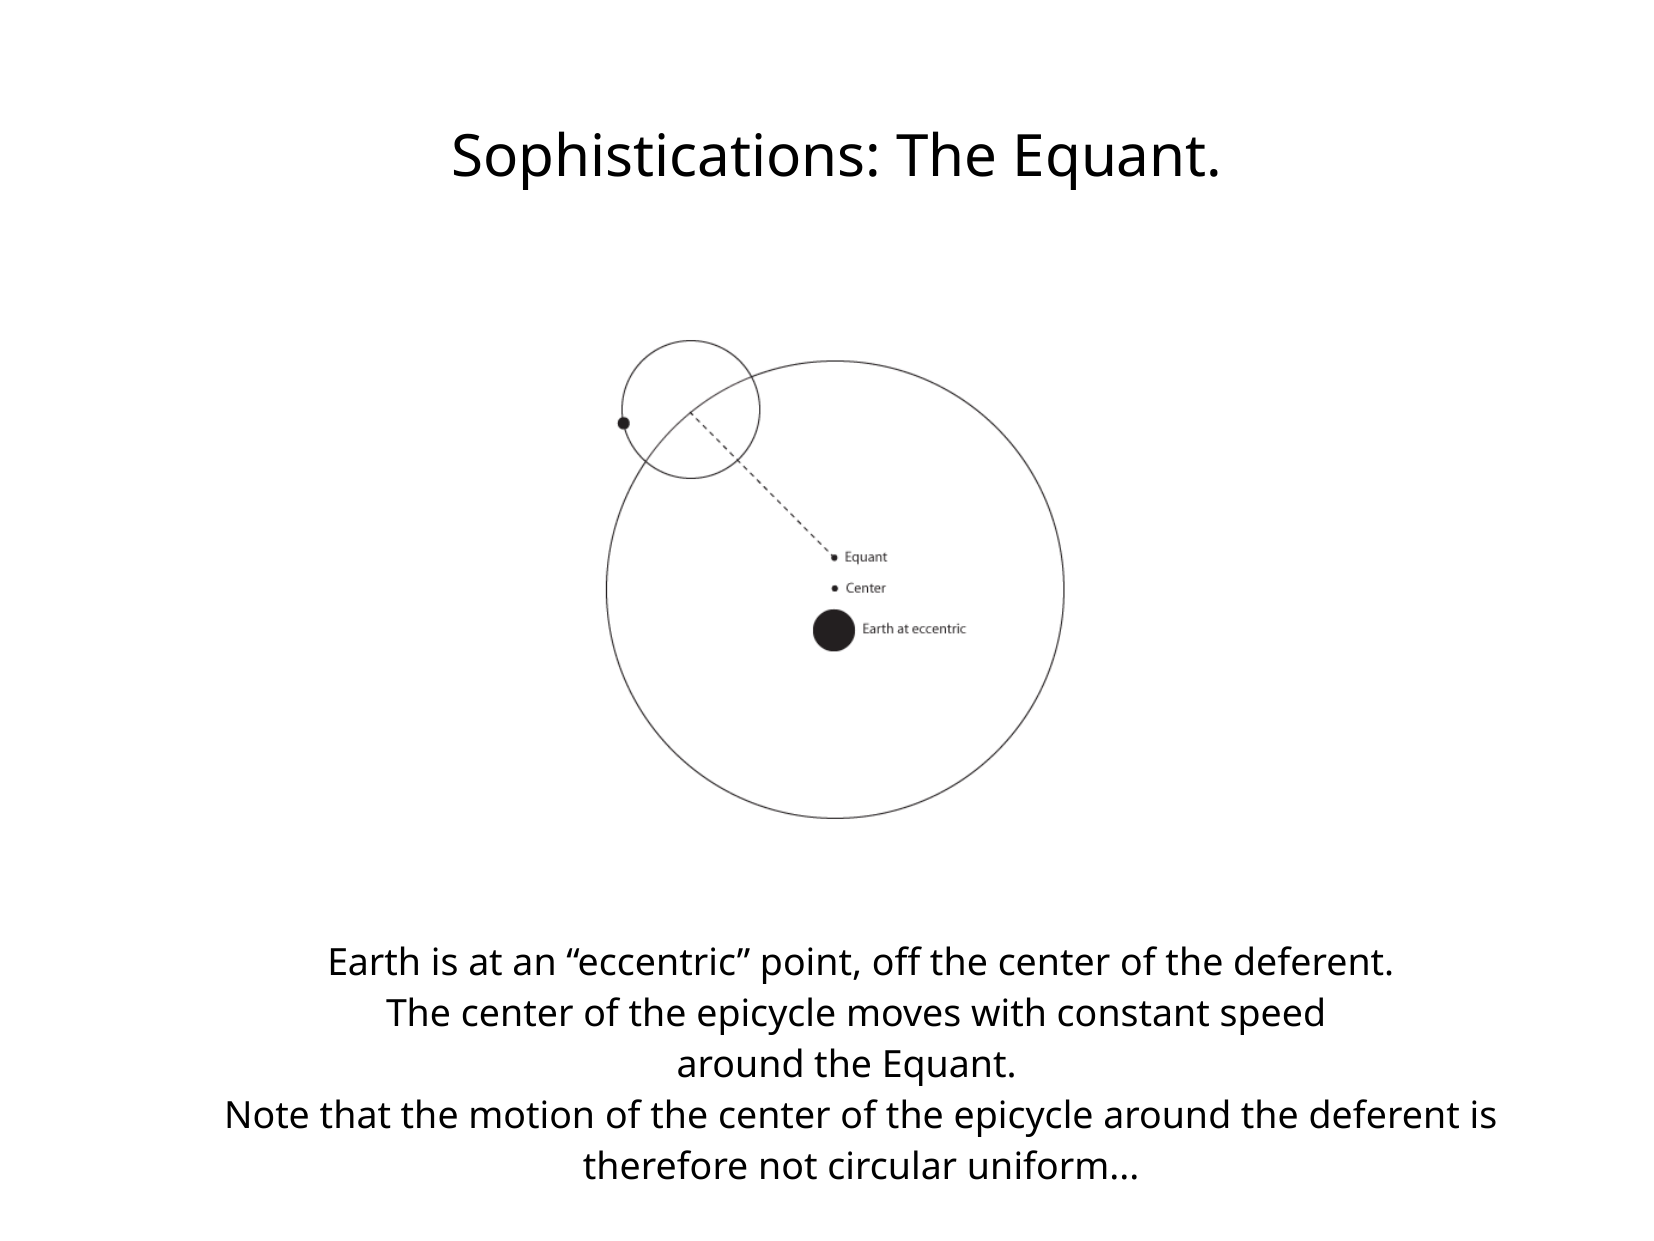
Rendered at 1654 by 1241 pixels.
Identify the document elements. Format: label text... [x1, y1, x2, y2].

title Sophistications: The Equant. [82, 49, 1571, 257]
picture [600, 333, 1073, 826]
text_box Earth is at an “eccentric” point, off the center of the deferent. The center of the epicycle moves with constant speed around the Equant. Note that the motion of the center of the epicycle around the deferent is therefore not circular uniform... [205, 928, 1518, 1241]
